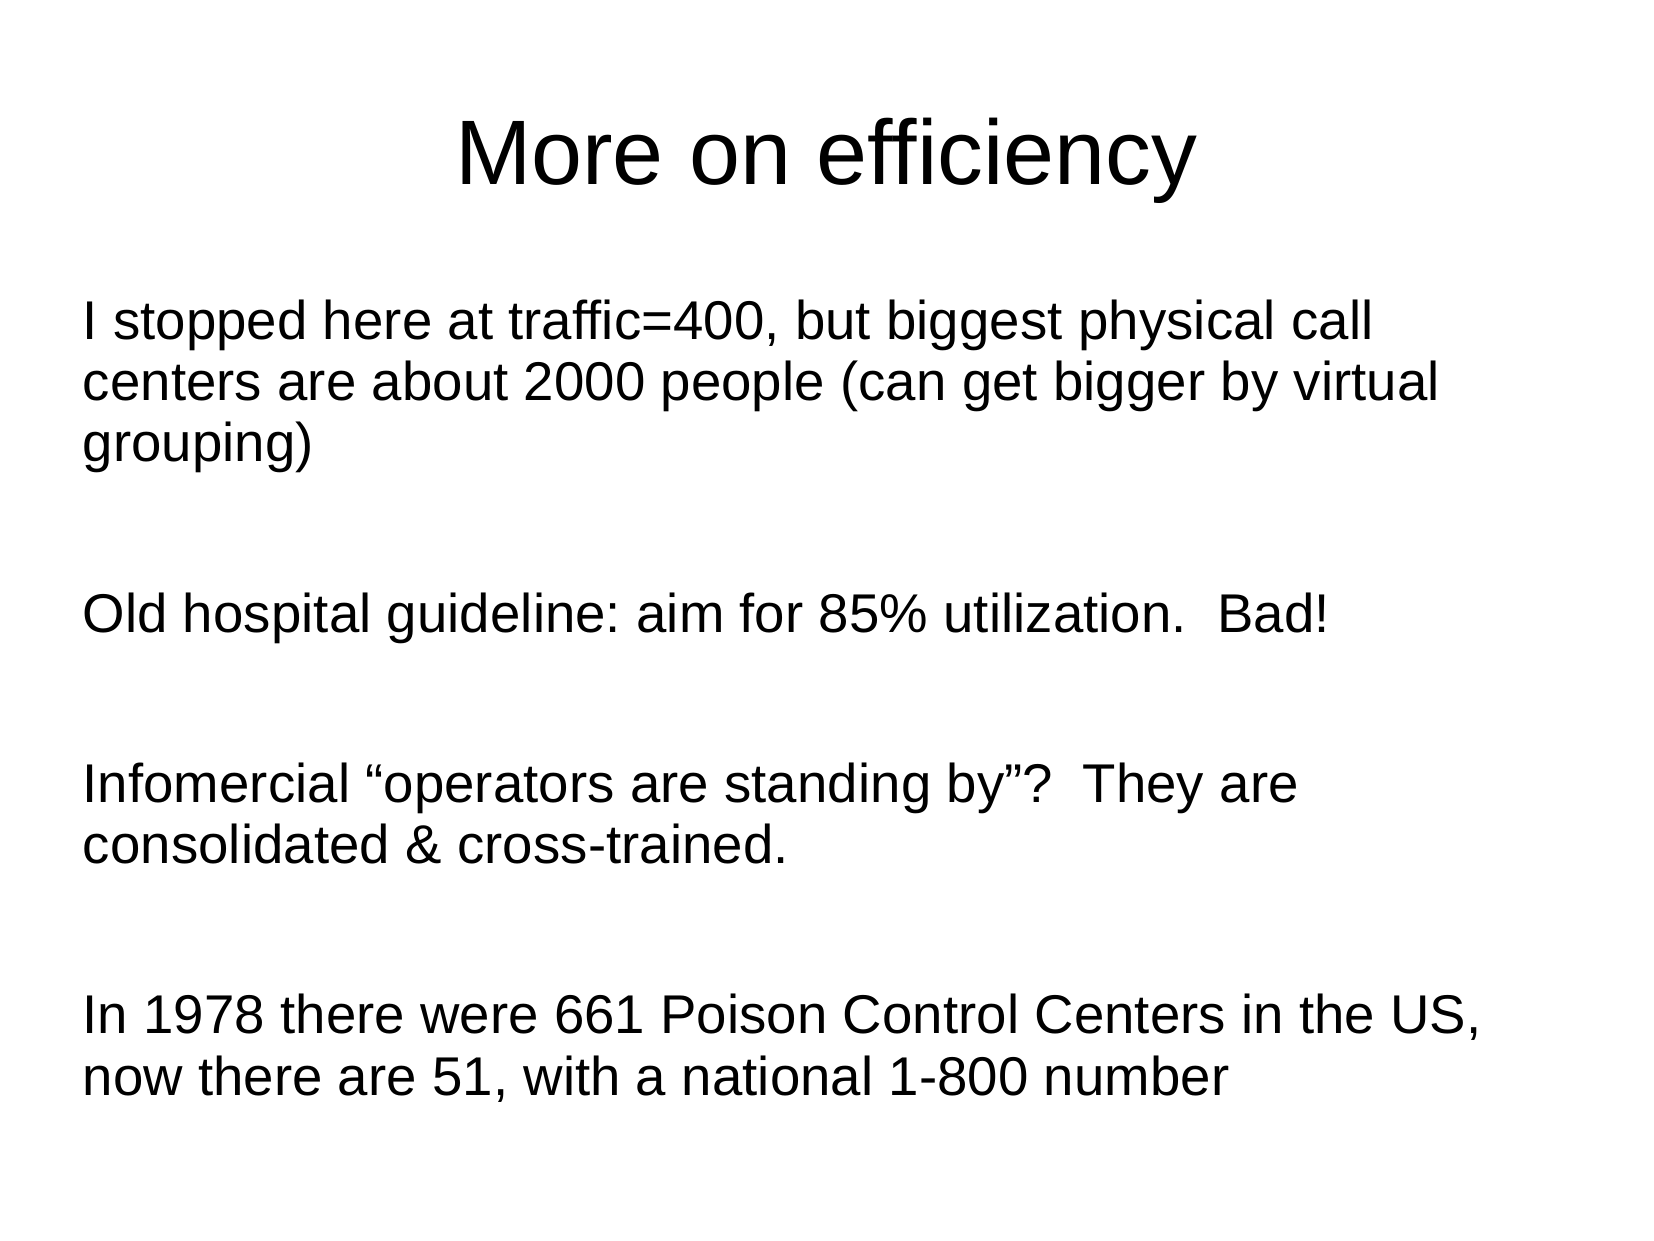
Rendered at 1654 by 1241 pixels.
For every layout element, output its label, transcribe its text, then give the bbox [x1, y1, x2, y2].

title More on efficiency [82, 56, 1571, 250]
list I stopped here at traffic=400, but biggest physical call centers are about 2000 people (can get bigger by virtual grouping) Old hospital guideline: aim for 85% utilization. Bad! Infomercial “operators are standing by”? They are consolidated & cross-trained. In 1978 there were 661 Poison Control Centers in the US, now there are 51, with a national 1-800 number [82, 290, 1571, 1109]
